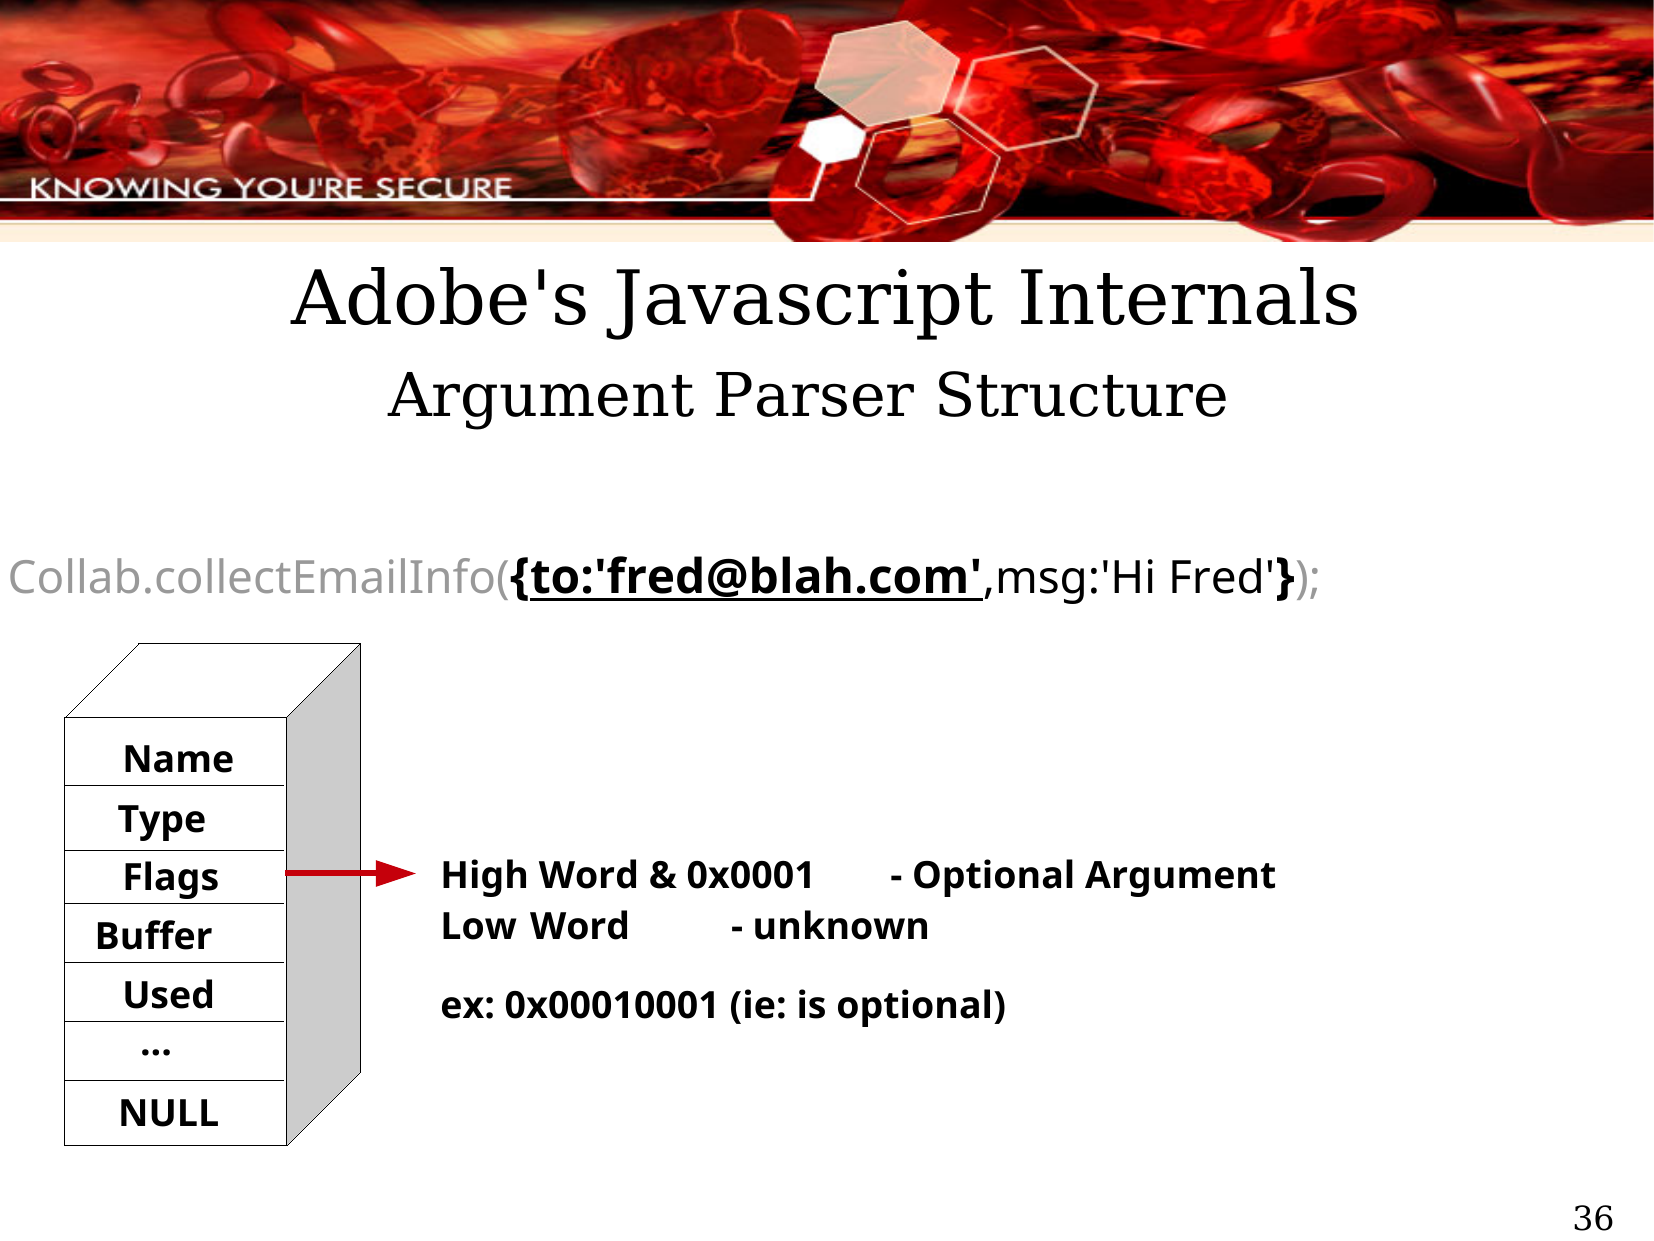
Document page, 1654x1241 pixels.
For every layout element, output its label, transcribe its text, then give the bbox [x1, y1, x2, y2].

text_box High Word & 0x0001 - Optional Argument Low Word - unknown ex: 0x00010001 (ie: is optional) [440, 848, 1465, 1056]
text_box [64, 851, 122, 903]
text_box Name [122, 732, 243, 792]
text_box [64, 963, 122, 1021]
text_box NULL [118, 1086, 241, 1145]
text_box Used [122, 968, 230, 1027]
text_box [64, 904, 122, 962]
text_box Buffer [94, 909, 252, 968]
text_box ... [139, 1015, 212, 1075]
text_box Argument Parser Structure [388, 360, 1231, 431]
text_box [64, 643, 361, 1146]
title Adobe's Javascript Internals [0, 195, 1654, 403]
text_box Collab.collectEmailInfo({to:'fred@blah.com',msg:'Hi Fred'}); [4, 537, 1649, 622]
text_box [64, 786, 122, 850]
picture [0, 0, 1654, 195]
text_box Type [117, 792, 230, 851]
text_box Flags [122, 850, 239, 909]
